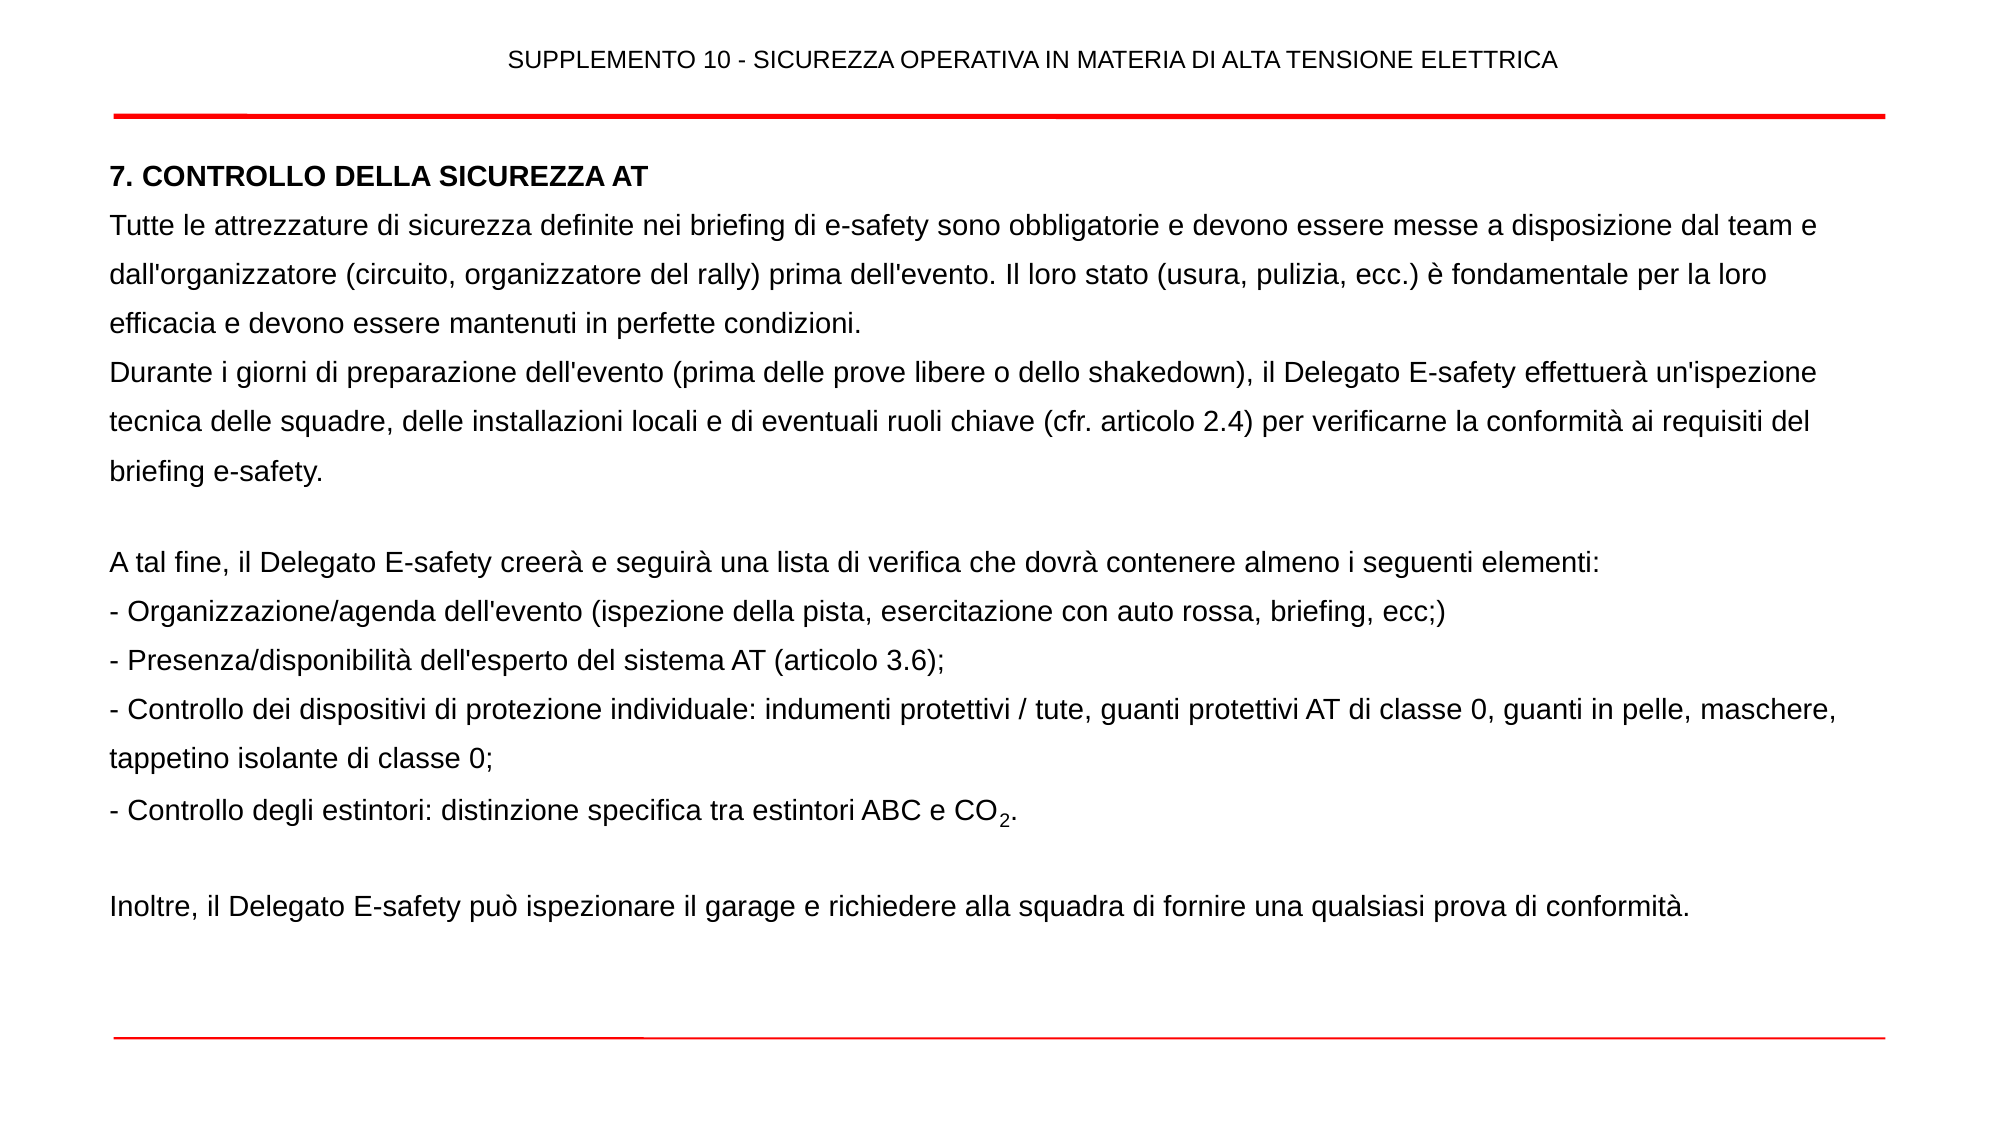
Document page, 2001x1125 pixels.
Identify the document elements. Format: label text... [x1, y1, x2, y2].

text_box 7. CONTROLLO DELLA SICUREZZA AT Tutte le attrezzature di sicurezza definite nei briefing di e-safety sono obbligatorie e devono essere messe a disposizione dal team e dall'organizzatore (circuito, organizzatore del rally) prima dell'evento. Il loro stato (usura, pulizia, ecc.) è fondamentale per la loro efficacia e devono essere mantenuti in perfette condizioni. Durante i giorni di preparazione dell'evento (prima delle prove libere o dello shakedown), il Delegato E-safety effettuerà un'ispezione tecnica delle squadre, delle installazioni locali e di eventuali ruoli chiave (cfr. articolo 2.4) per verificarne la conformità ai requisiti del briefing e-safety. A tal fine, il Delegato E-safety creerà e seguirà una lista di verifica che dovrà contenere almeno i seguenti elementi: - Organizzazione/agenda dell'evento (ispezione della pista, esercitazione con auto rossa, briefing, ecc;) - Presenza/disponibilità dell'esperto del sistema AT (articolo 3.6); - Controllo dei dispositivi di protezione individuale: indumenti protettivi / tute, guanti protettivi AT di classe 0, guanti in pelle, maschere, tappetino isolante di classe 0; - Controllo degli estintori: distinzione specifica tra estintori ABC e CO2. Inoltre, il Delegato E-safety può ispezionare il garage e richiedere alla squadra di fornire una qualsiasi prova di conformità. [94, 135, 1867, 931]
text_box SUPPLEMENTO 10 - SICUREZZA OPERATIVA IN MATERIA DI ALTA TENSIONE ELETTRICA [173, 38, 1895, 82]
